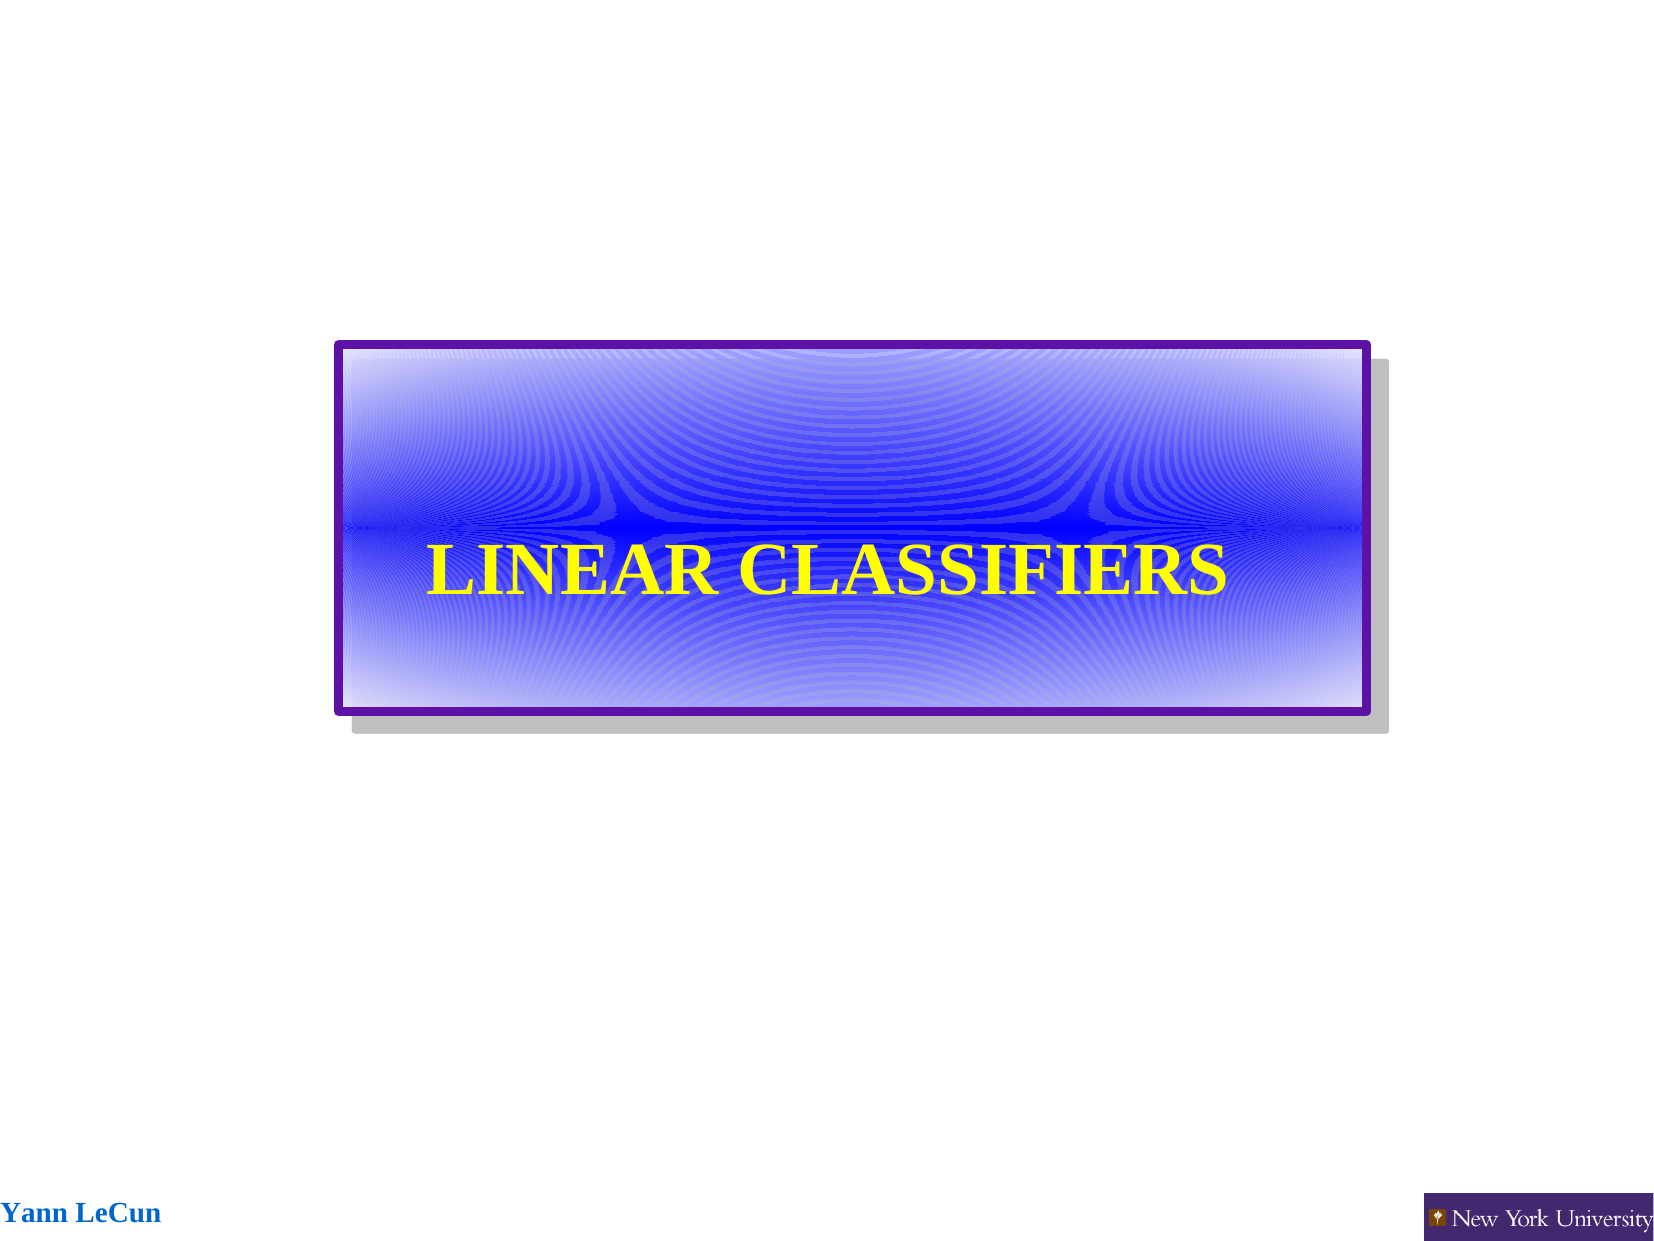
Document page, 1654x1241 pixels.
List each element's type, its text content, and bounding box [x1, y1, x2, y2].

title LINEAR CLASSIFIERS [338, 344, 1367, 712]
picture [1424, 1193, 1654, 1241]
